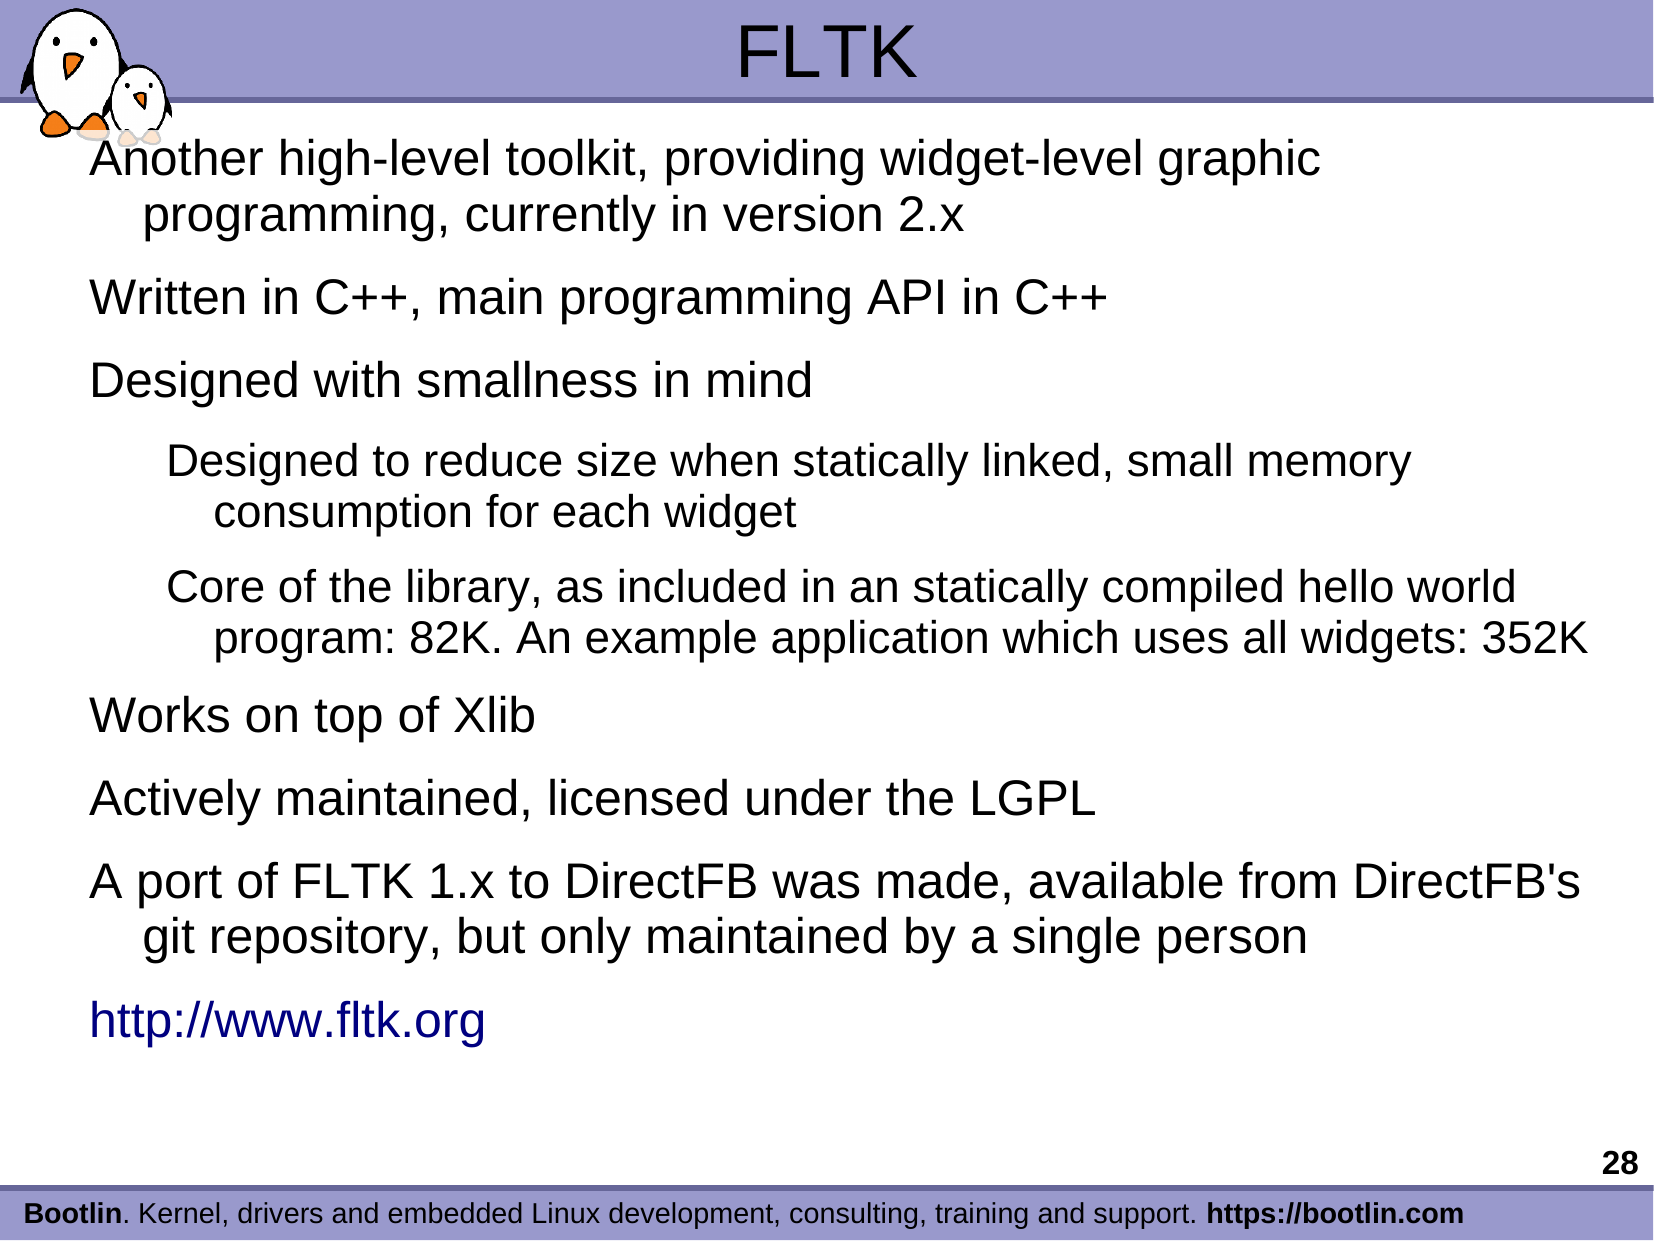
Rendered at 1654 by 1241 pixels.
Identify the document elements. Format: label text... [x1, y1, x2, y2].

list Another high-level toolkit, providing widget-level graphic programming, currently in version 2.x Written in C++, main programming API in C++ Designed with smallness in mind Designed to reduce size when statically linked, small memory consumption for each widget Core of the library, as included in an statically compiled hello world program: 82K. An example application which uses all widgets: 352K Works on top of Xlib Actively maintained, licensed under the LGPL A port of FLTK 1.x to DirectFB was made, available from DirectFB's git repository, but only maintained by a single person http://www.fltk.org [71, 130, 1594, 1158]
picture [20, 104, 172, 147]
title FLTK [0, 0, 1654, 104]
